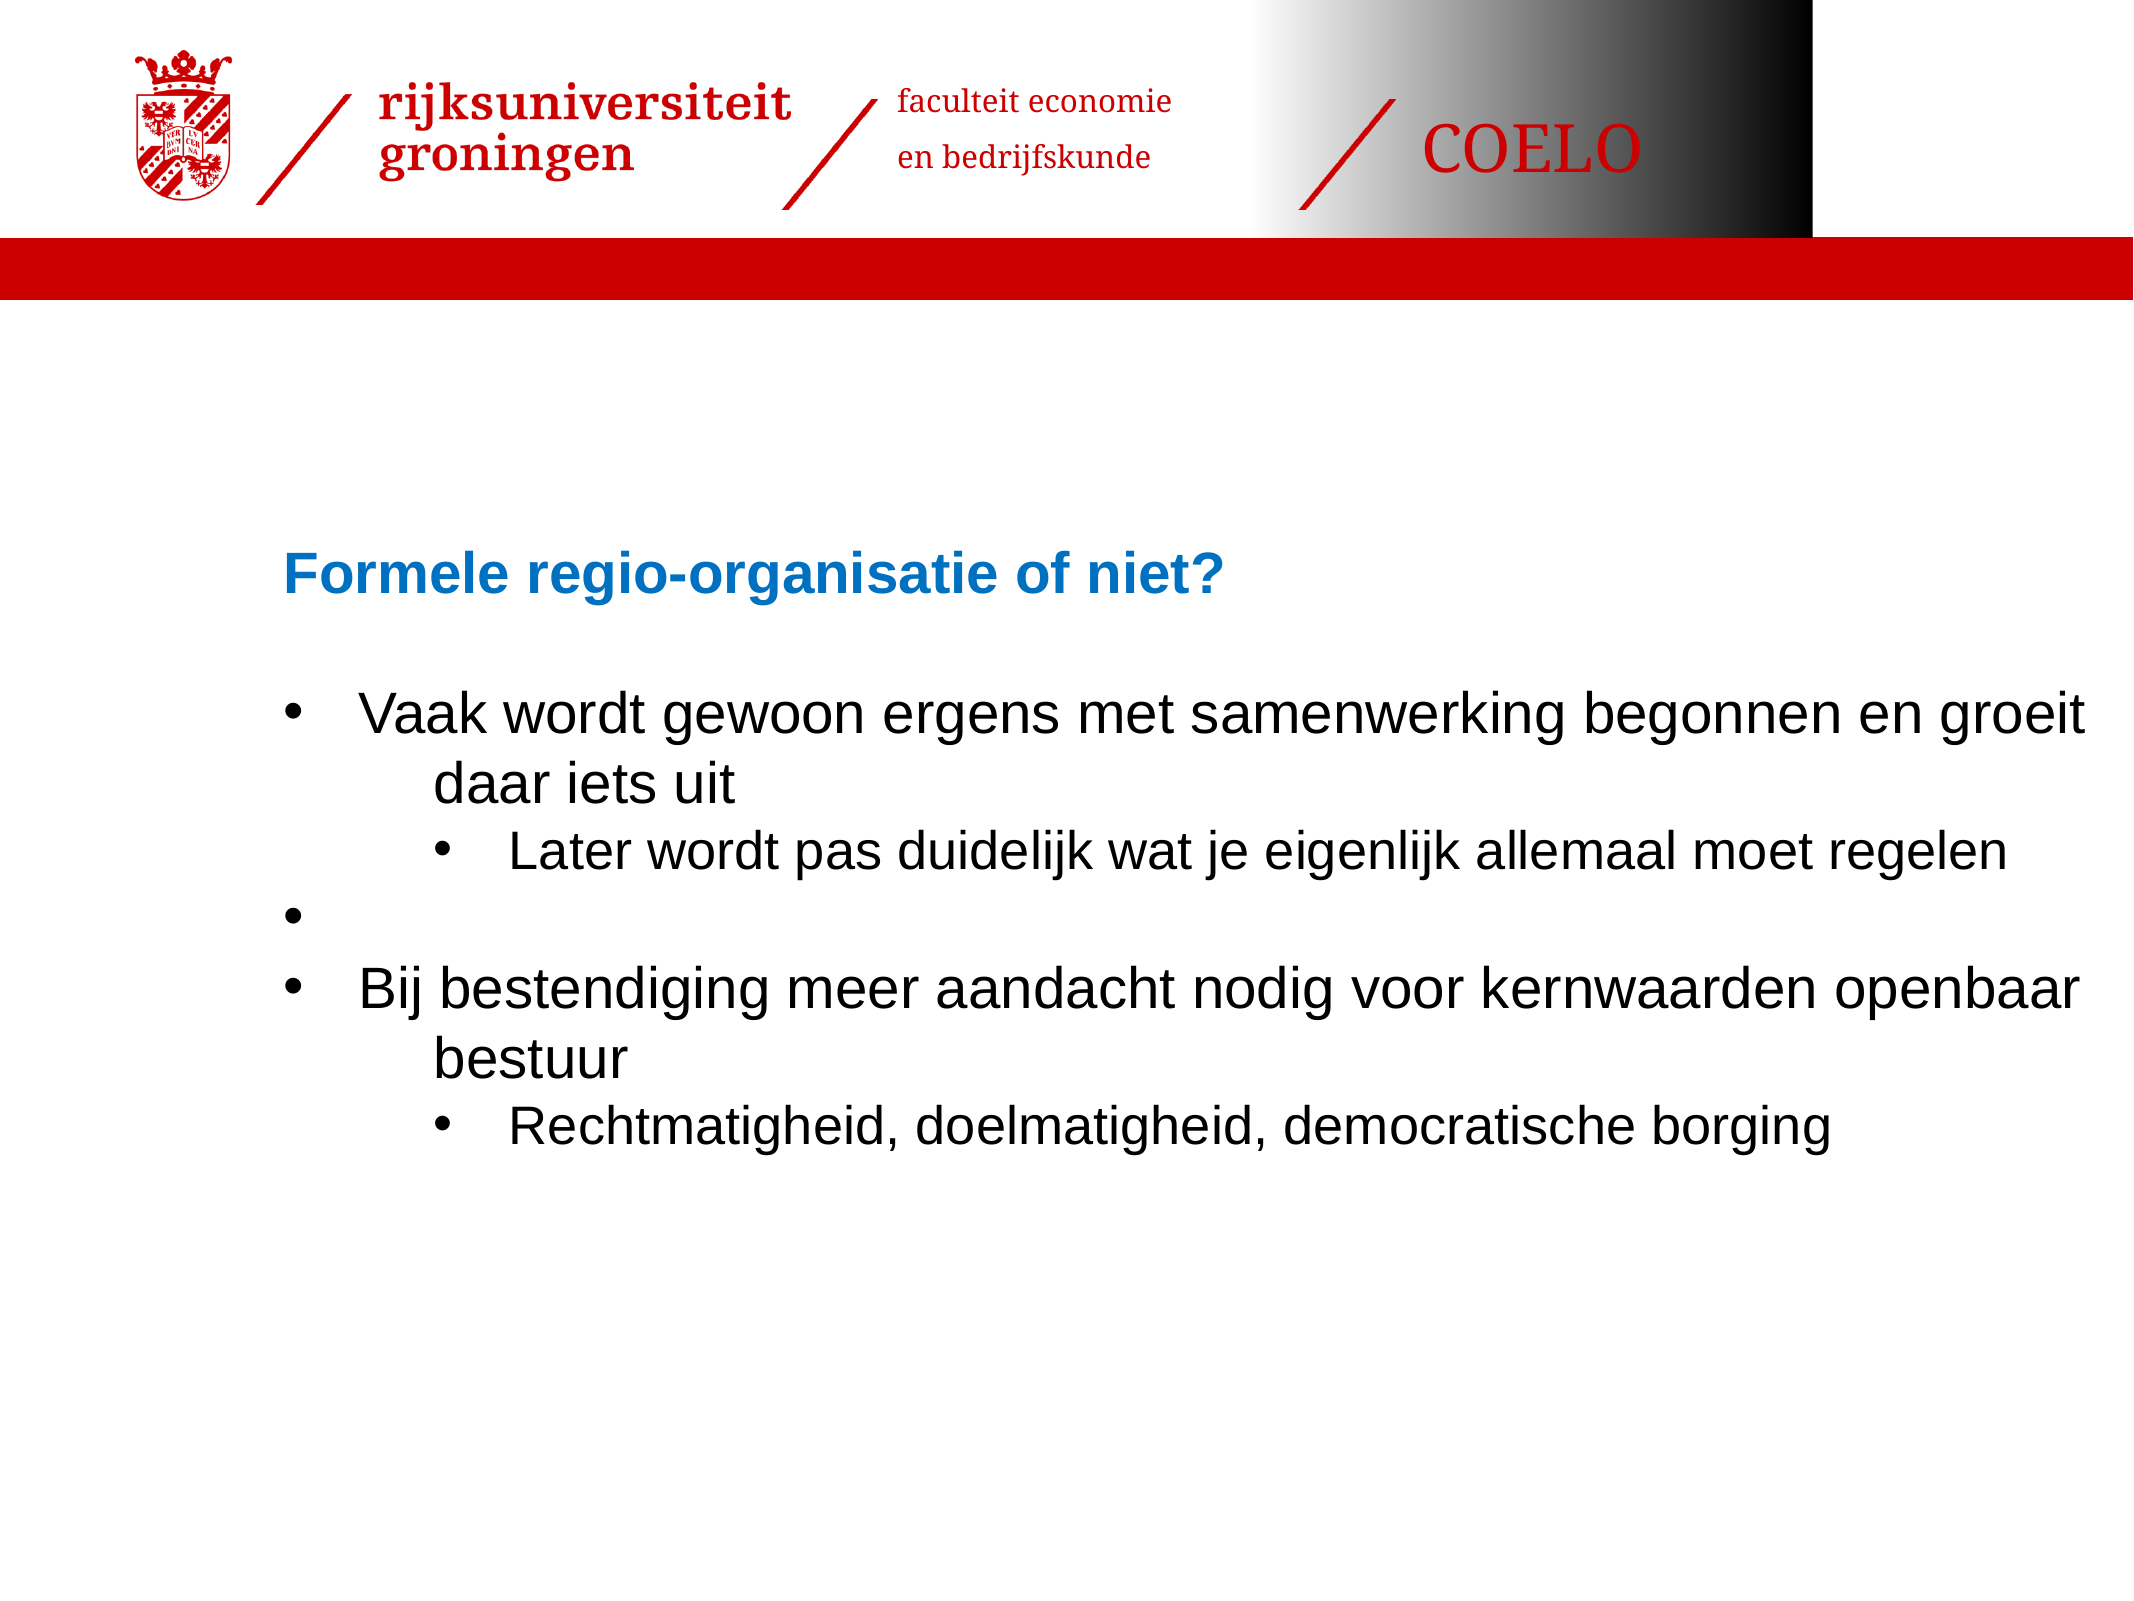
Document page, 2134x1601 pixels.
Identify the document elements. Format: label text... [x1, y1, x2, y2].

picture [1298, 99, 1396, 210]
picture [135, 50, 878, 210]
text_box Formele regio-organisatie of niet? Vaak wordt gewoon ergens met samenwerking begonnen en groeit daar iets uit Later wordt pas duidelijk wat je eigenlijk allemaal moet regelen Bij bestendiging meer aandacht nodig voor kernwaarden openbaar bestuur Rechtmatigheid, doelmatigheid, democratische borging [268, 528, 2134, 1240]
